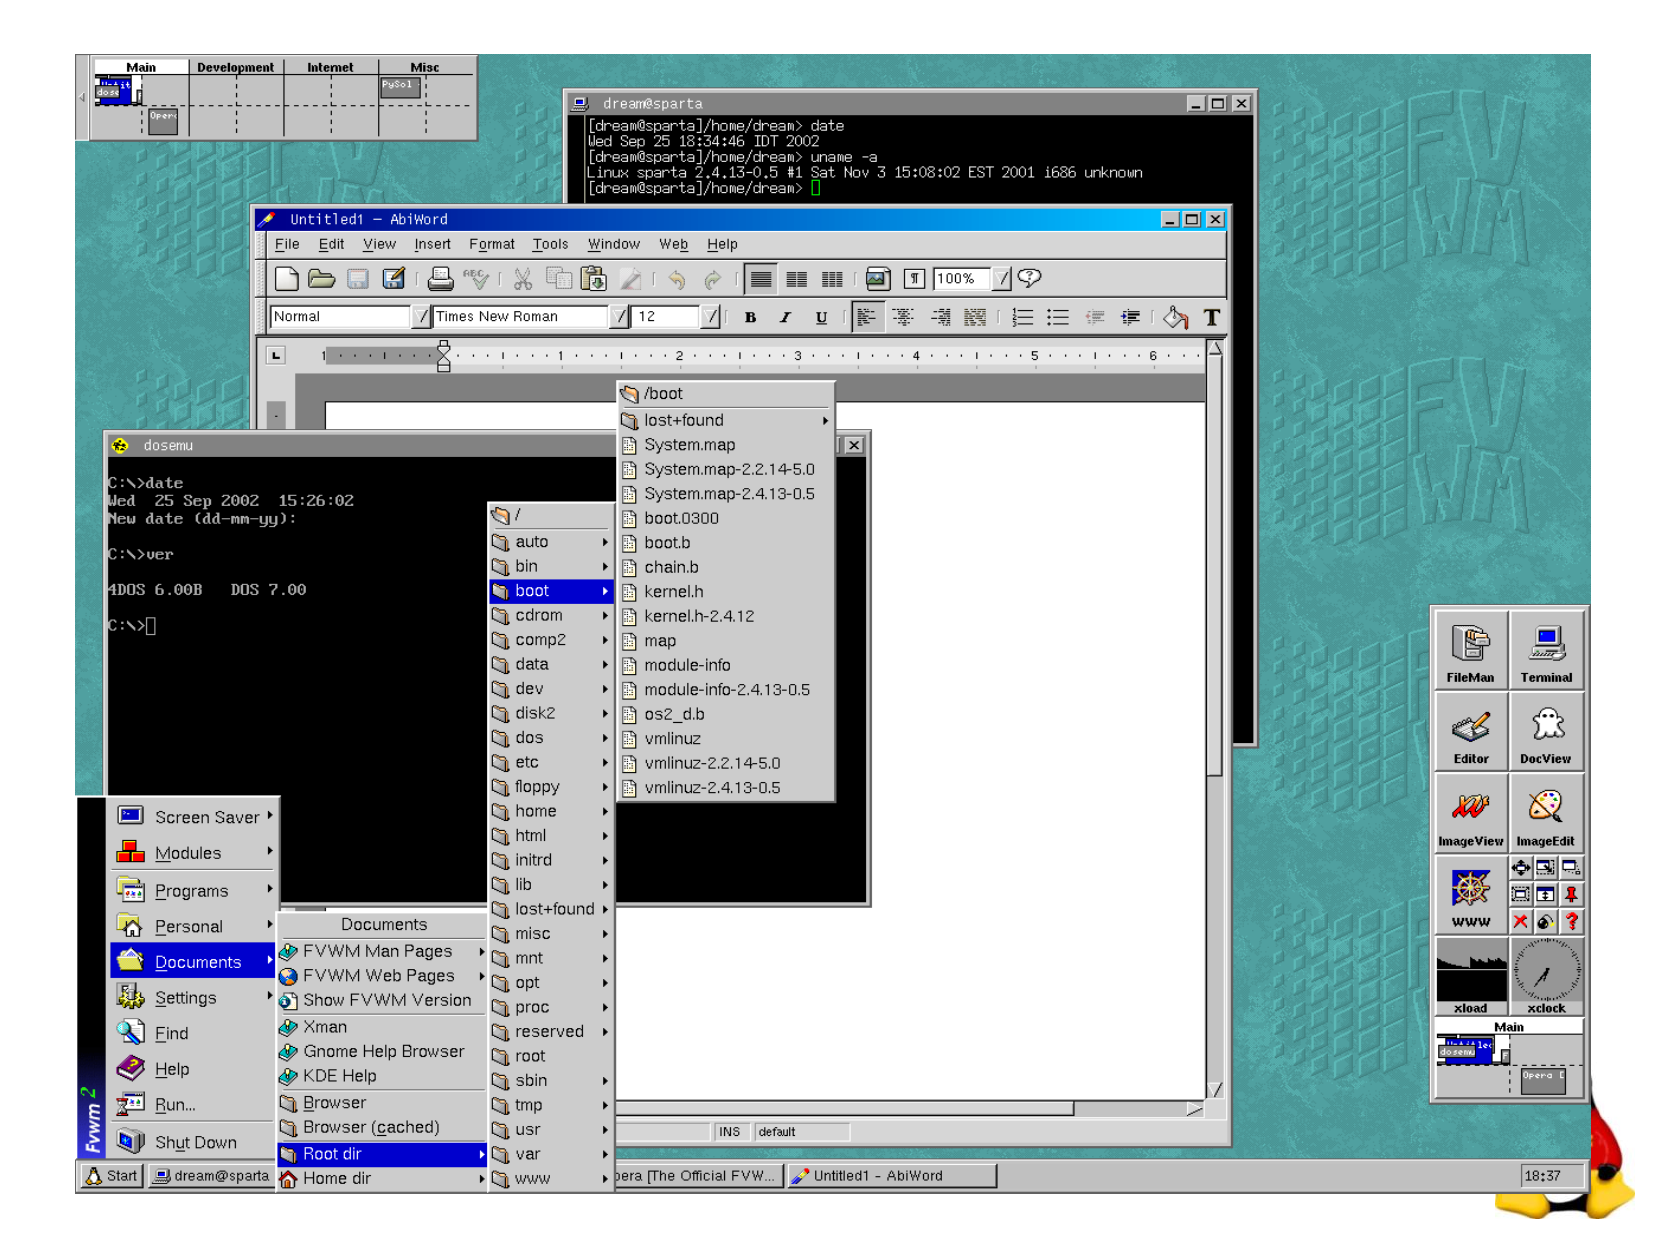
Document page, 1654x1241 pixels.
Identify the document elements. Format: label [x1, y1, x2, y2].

picture [75, 54, 1635, 1219]
